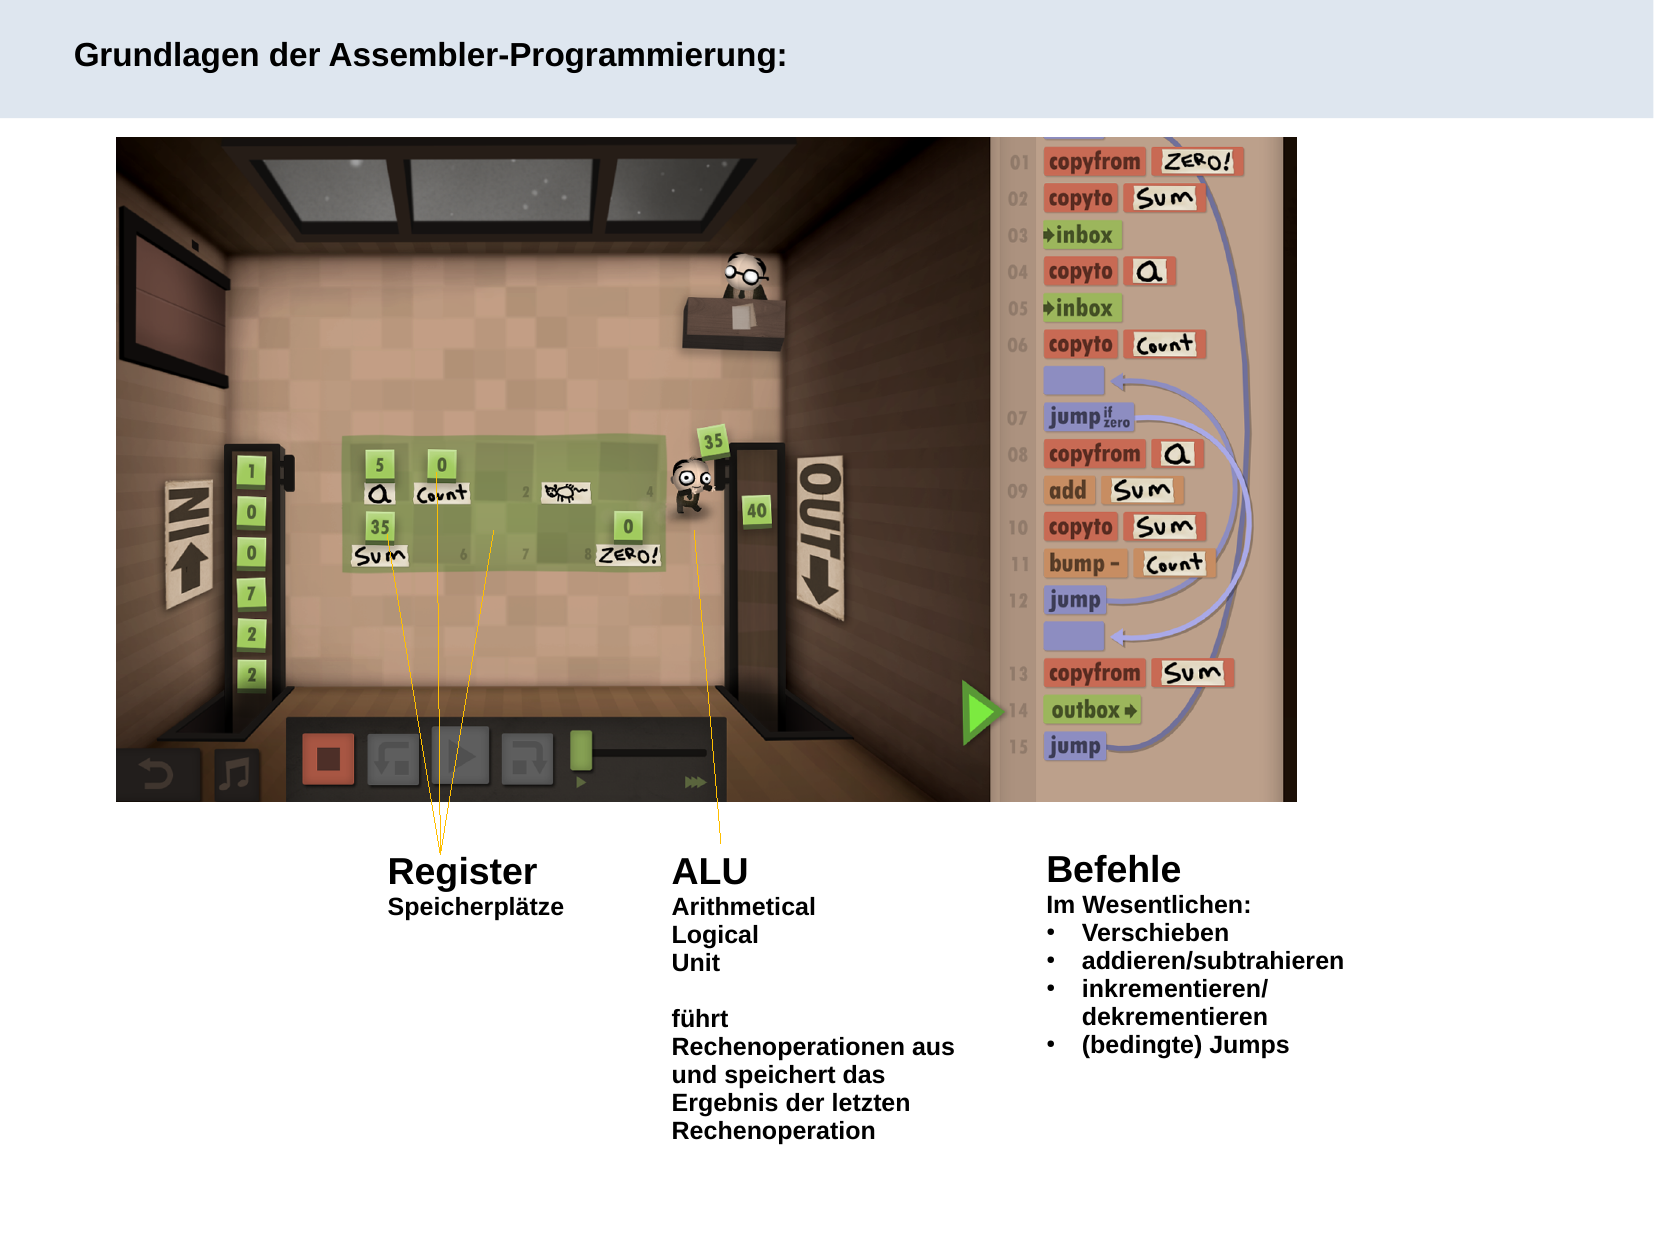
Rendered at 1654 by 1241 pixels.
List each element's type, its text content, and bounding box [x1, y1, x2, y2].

text_box Grundlagen der Assembler-Programmierung: [59, 29, 1565, 82]
picture [116, 137, 1297, 802]
text_box ALU Arithmetical Logical Unit führt Rechenoperationen aus und speichert das Ergebnis der letzten Rechenoperation [656, 843, 981, 1241]
text_box Register Speicherplätze [372, 843, 656, 929]
text_box Befehle Im Wesentlichen: Verschieben addieren/subtrahieren inkrementieren/dekrementieren (bedingte) Jumps [1031, 841, 1444, 1067]
